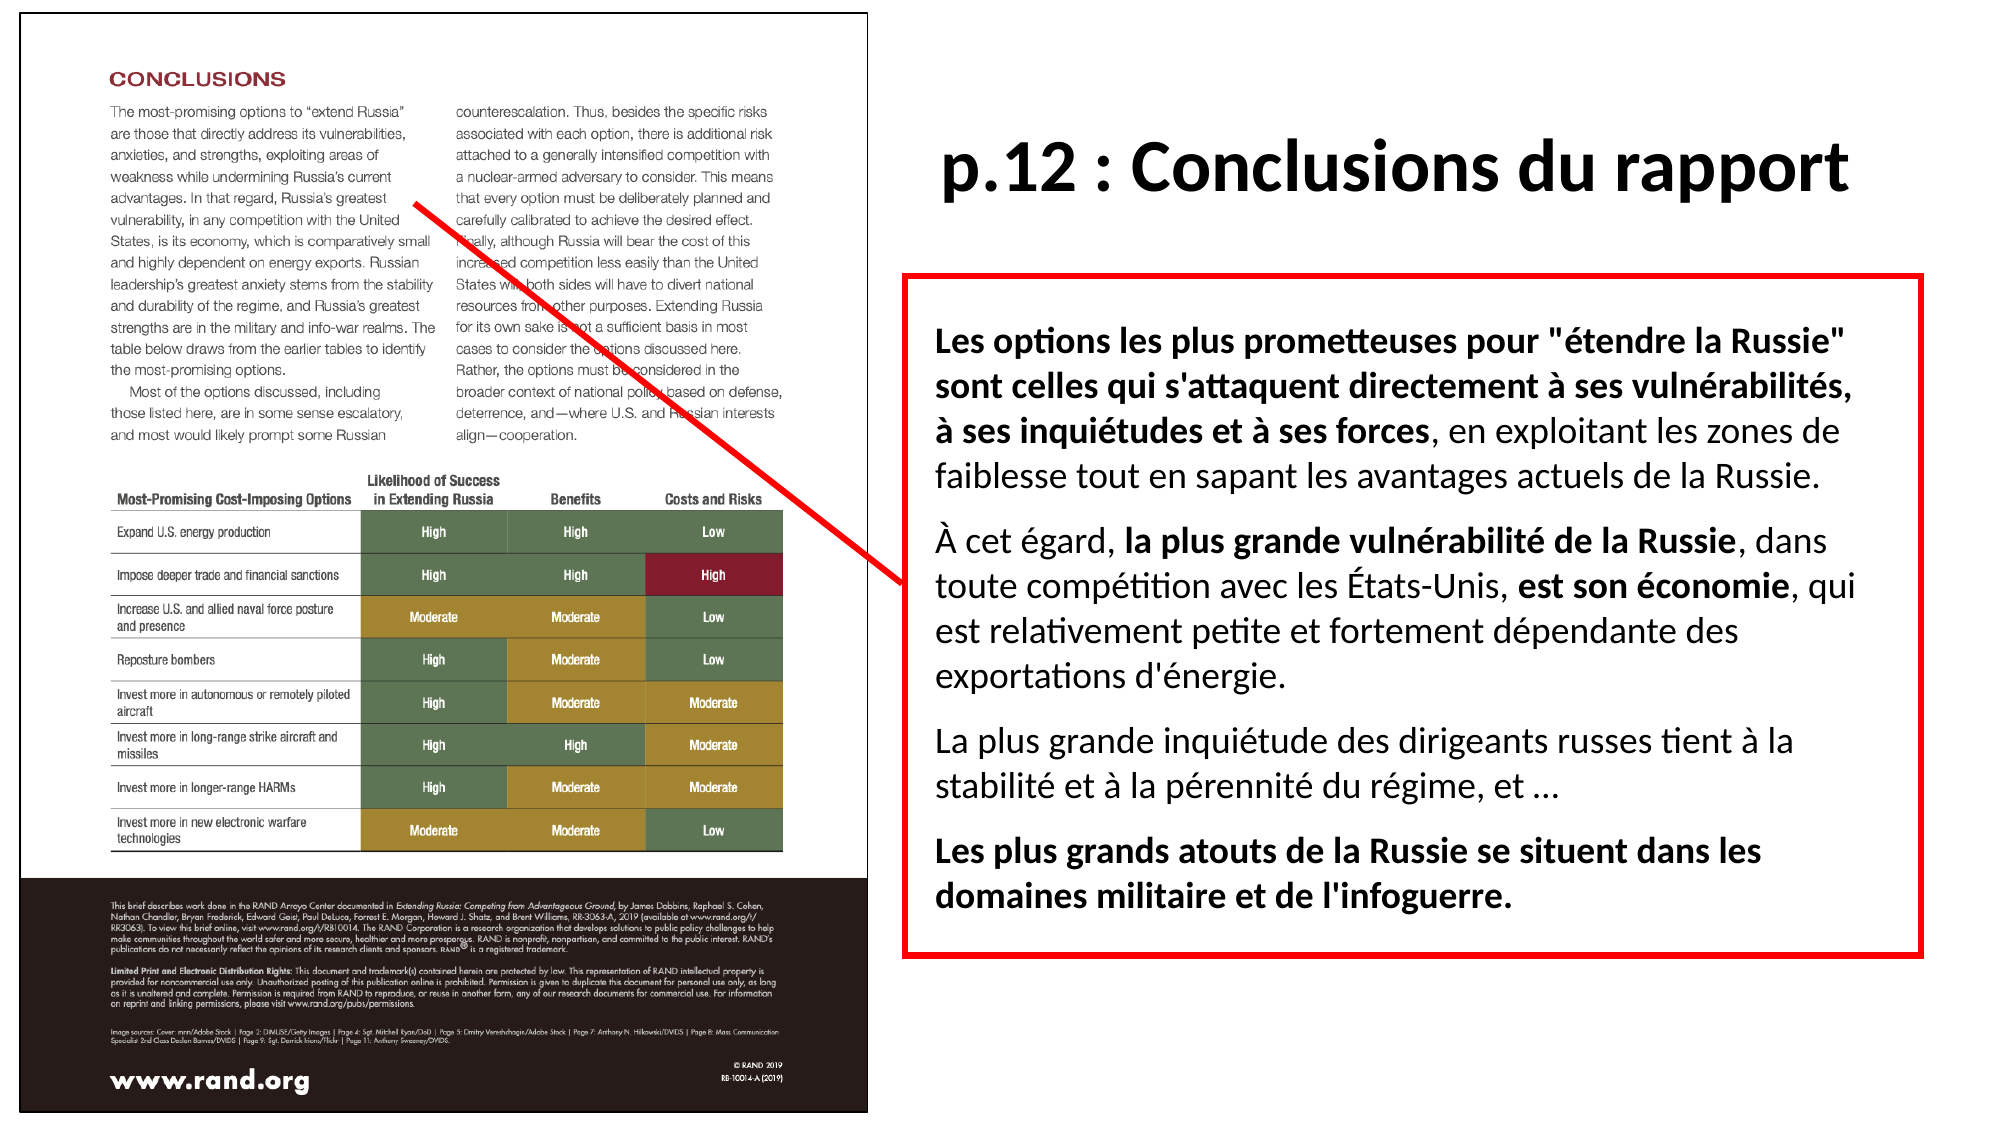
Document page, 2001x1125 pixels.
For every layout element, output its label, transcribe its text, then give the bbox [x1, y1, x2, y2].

text_box Les options les plus prometteuses pour "étendre la Russie" sont celles qui s'attaquent directement à ses vulnérabilités, à ses inquiétudes et à ses forces, en exploitant les zones de faiblesse tout en sapant les avantages actuels de la Russie. À cet égard, la plus grande vulnérabilité de la Russie, dans toute compétition avec les États-Unis, est son économie, qui est relativement petite et fortement dépendante des exportations d'énergie. La plus grande inquiétude des dirigeants russes tient à la stabilité et à la pérennité du régime, et … Les plus grands atouts de la Russie se situent dans les domaines militaire et de l'infoguerre. [920, 308, 1893, 924]
title p.12 : Conclusions du rapport [925, 58, 1921, 273]
picture [20, 13, 867, 1112]
